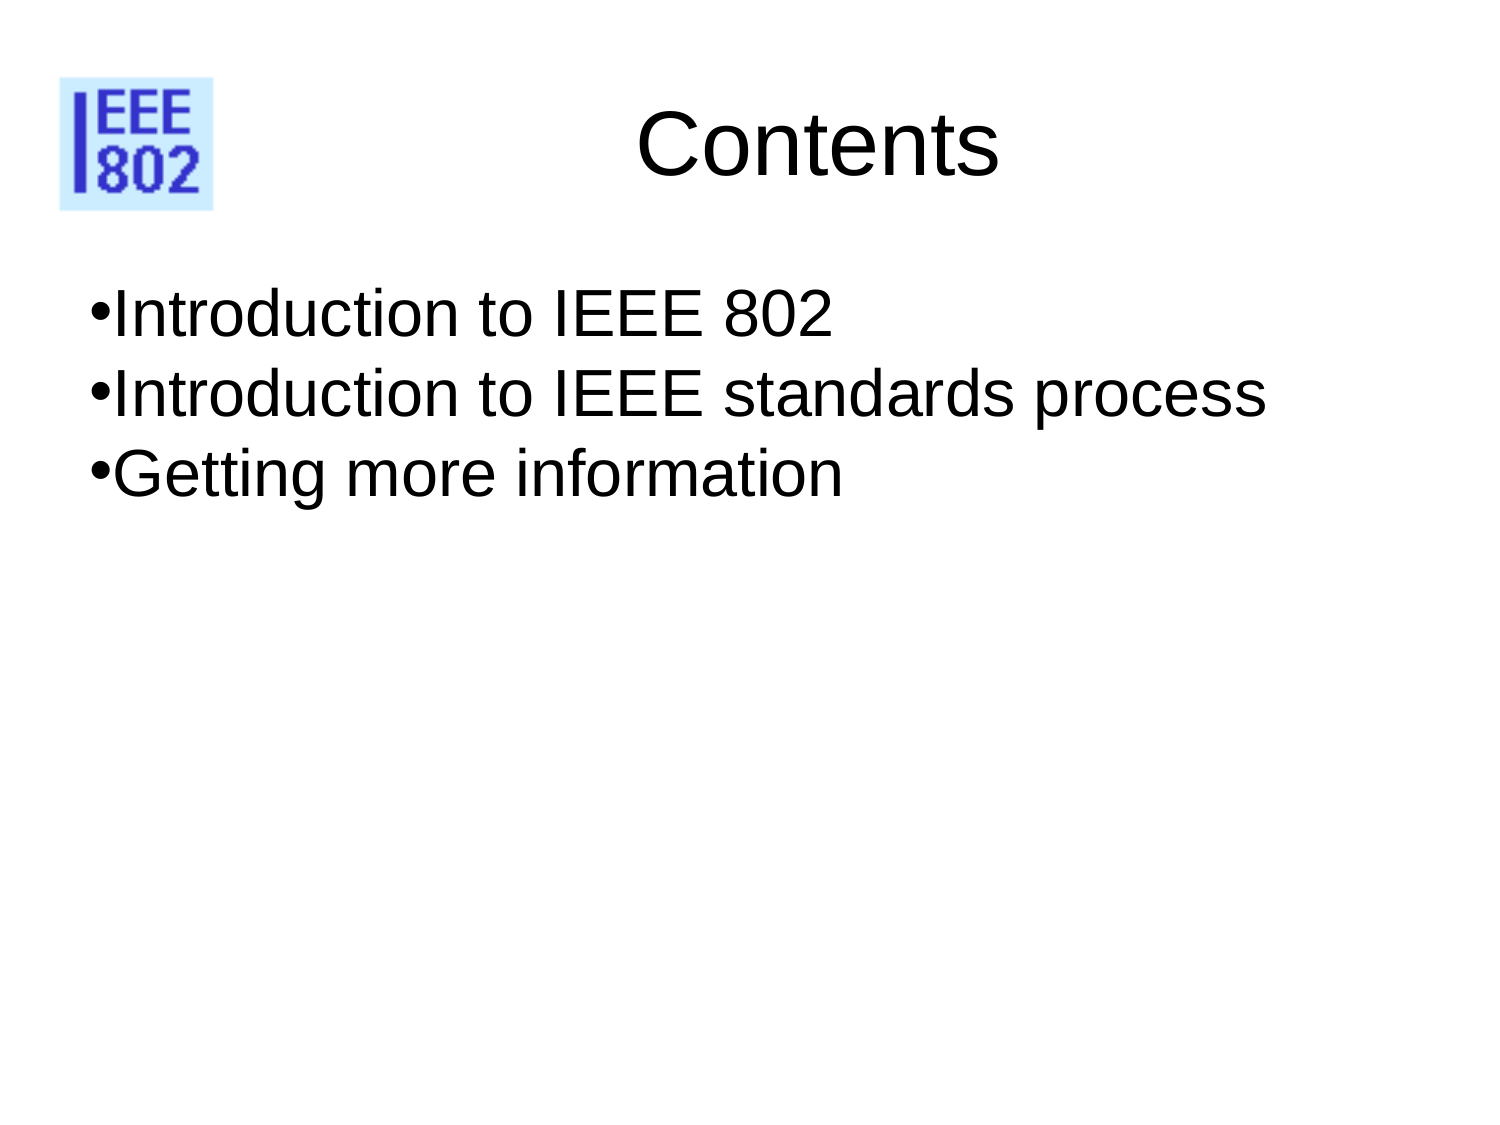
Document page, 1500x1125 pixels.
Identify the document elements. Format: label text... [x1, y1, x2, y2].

text_box Contents [212, 45, 1425, 233]
text_box Introduction to IEEE 802 Introduction to IEEE standards process Getting more information [75, 262, 1425, 1005]
